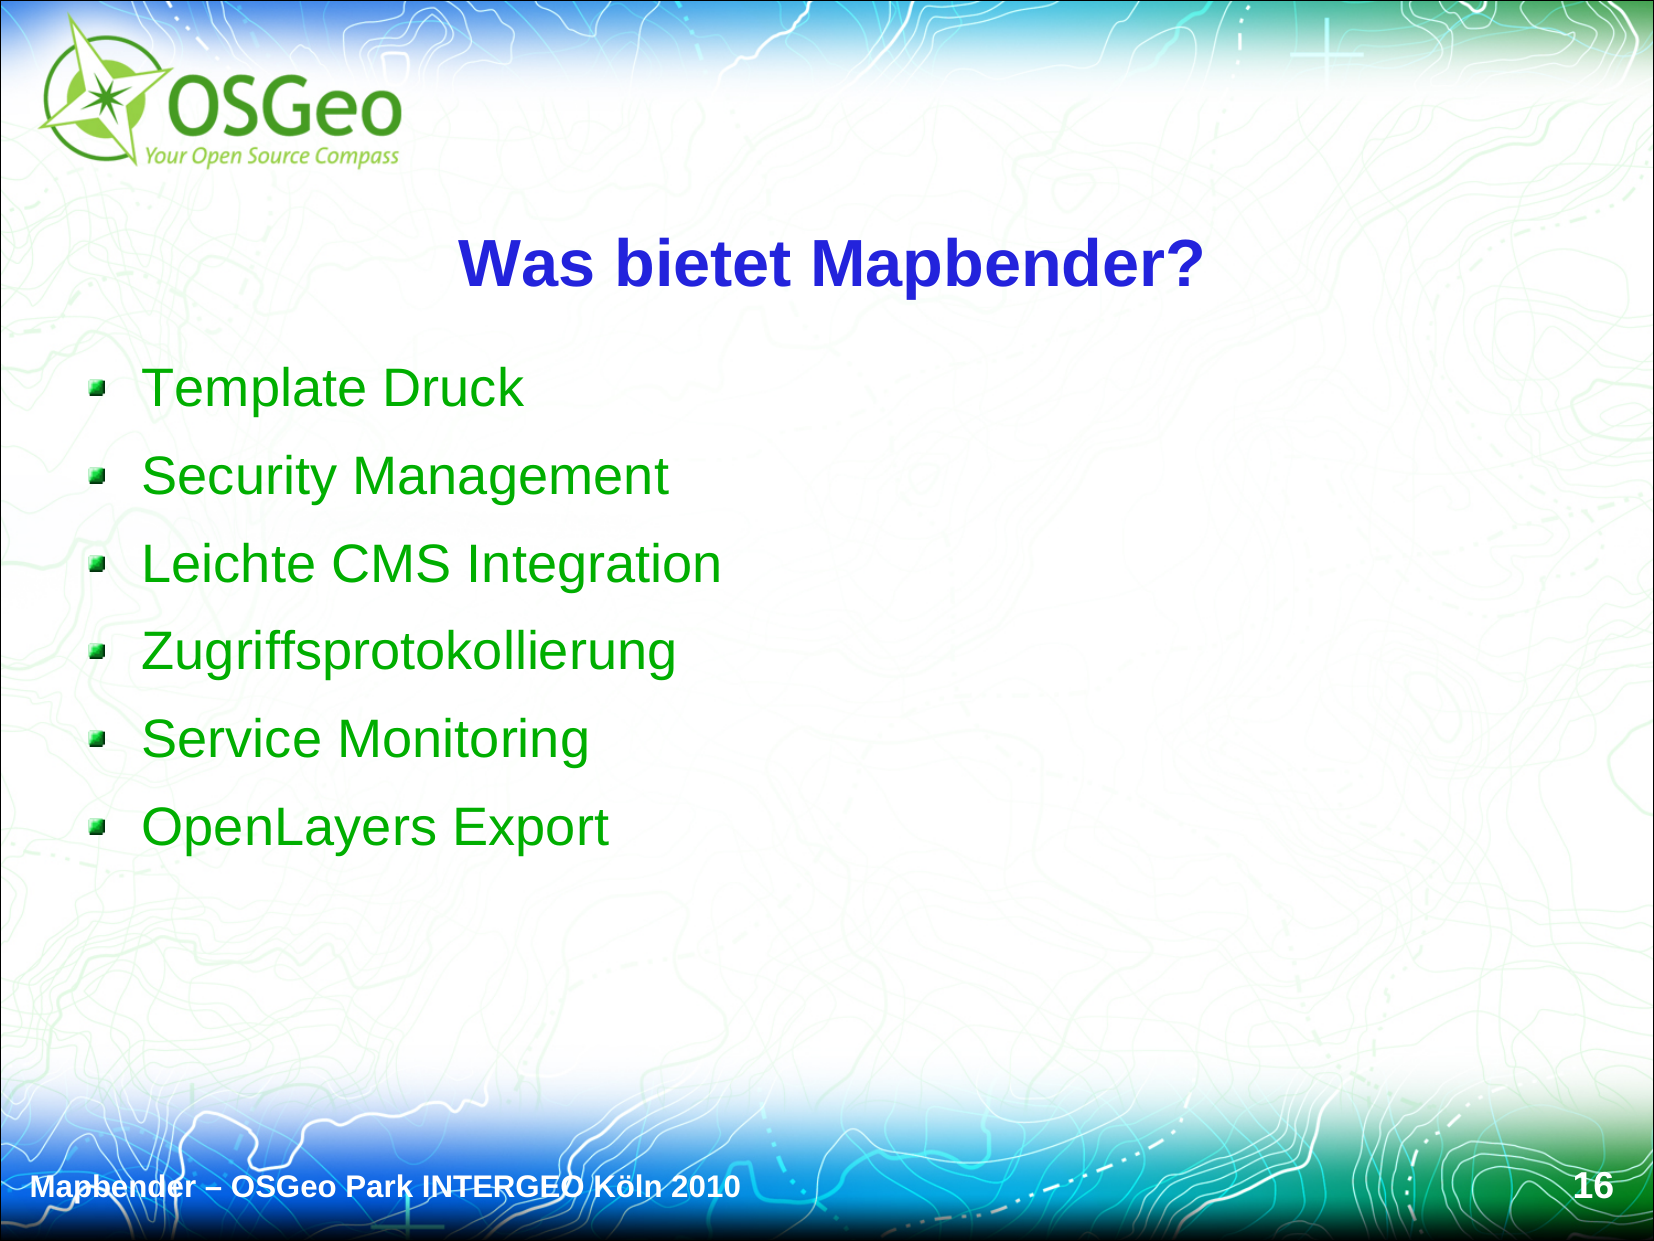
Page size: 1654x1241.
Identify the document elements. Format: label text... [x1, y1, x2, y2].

title Was bietet Mapbender? [88, 197, 1577, 330]
picture [1, 1, 1653, 1240]
list Template Druck Security Management Leichte CMS Integration Zugriffsprotokollierung Service Monitoring OpenLayers Export [70, 357, 1559, 1162]
